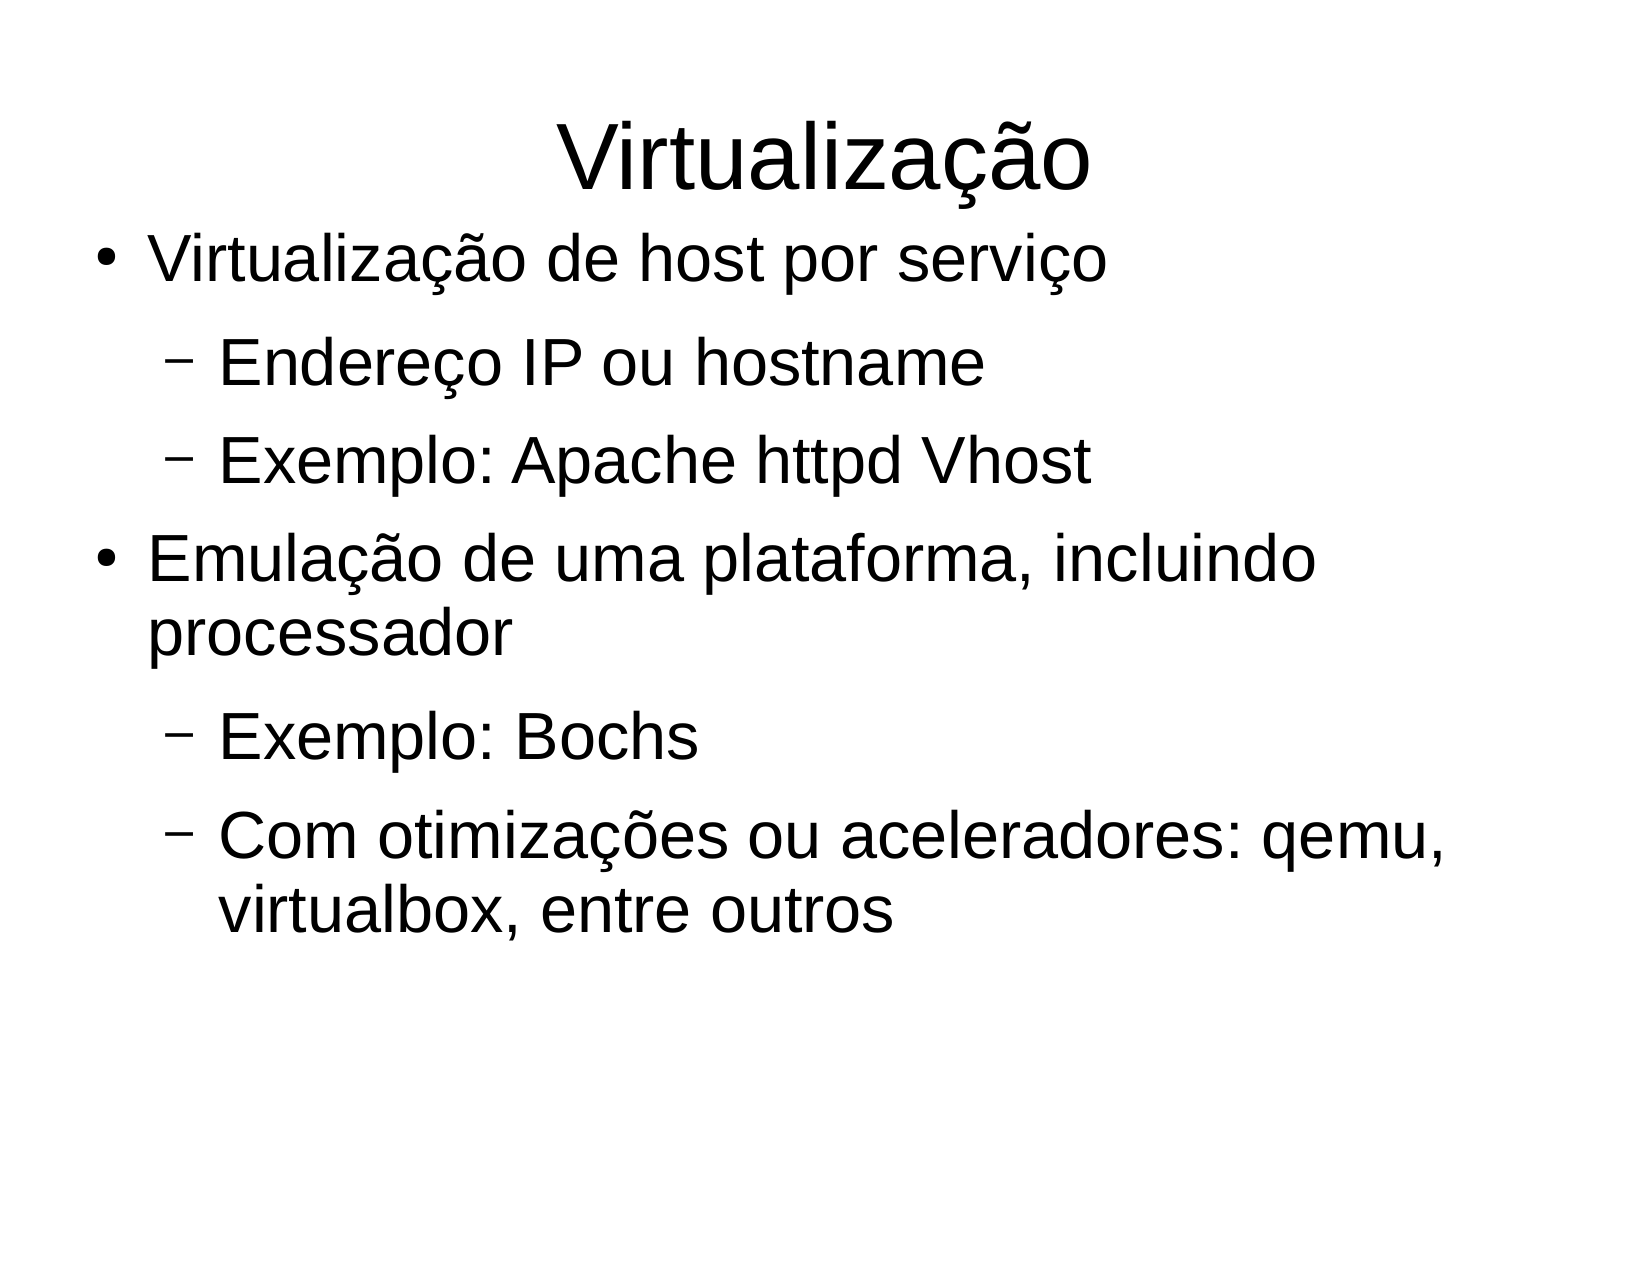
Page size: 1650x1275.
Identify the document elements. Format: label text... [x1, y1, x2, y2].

list Virtualização de host por serviço Endereço IP ou hostname Exemplo: Apache httpd Vhost Emulação de uma plataforma, incluindo processador Exemplo: Bochs Com otimizações ou aceleradores: qemu, virtualbox, entre outros [76, 221, 1457, 1171]
title Virtualização [82, 50, 1568, 264]
